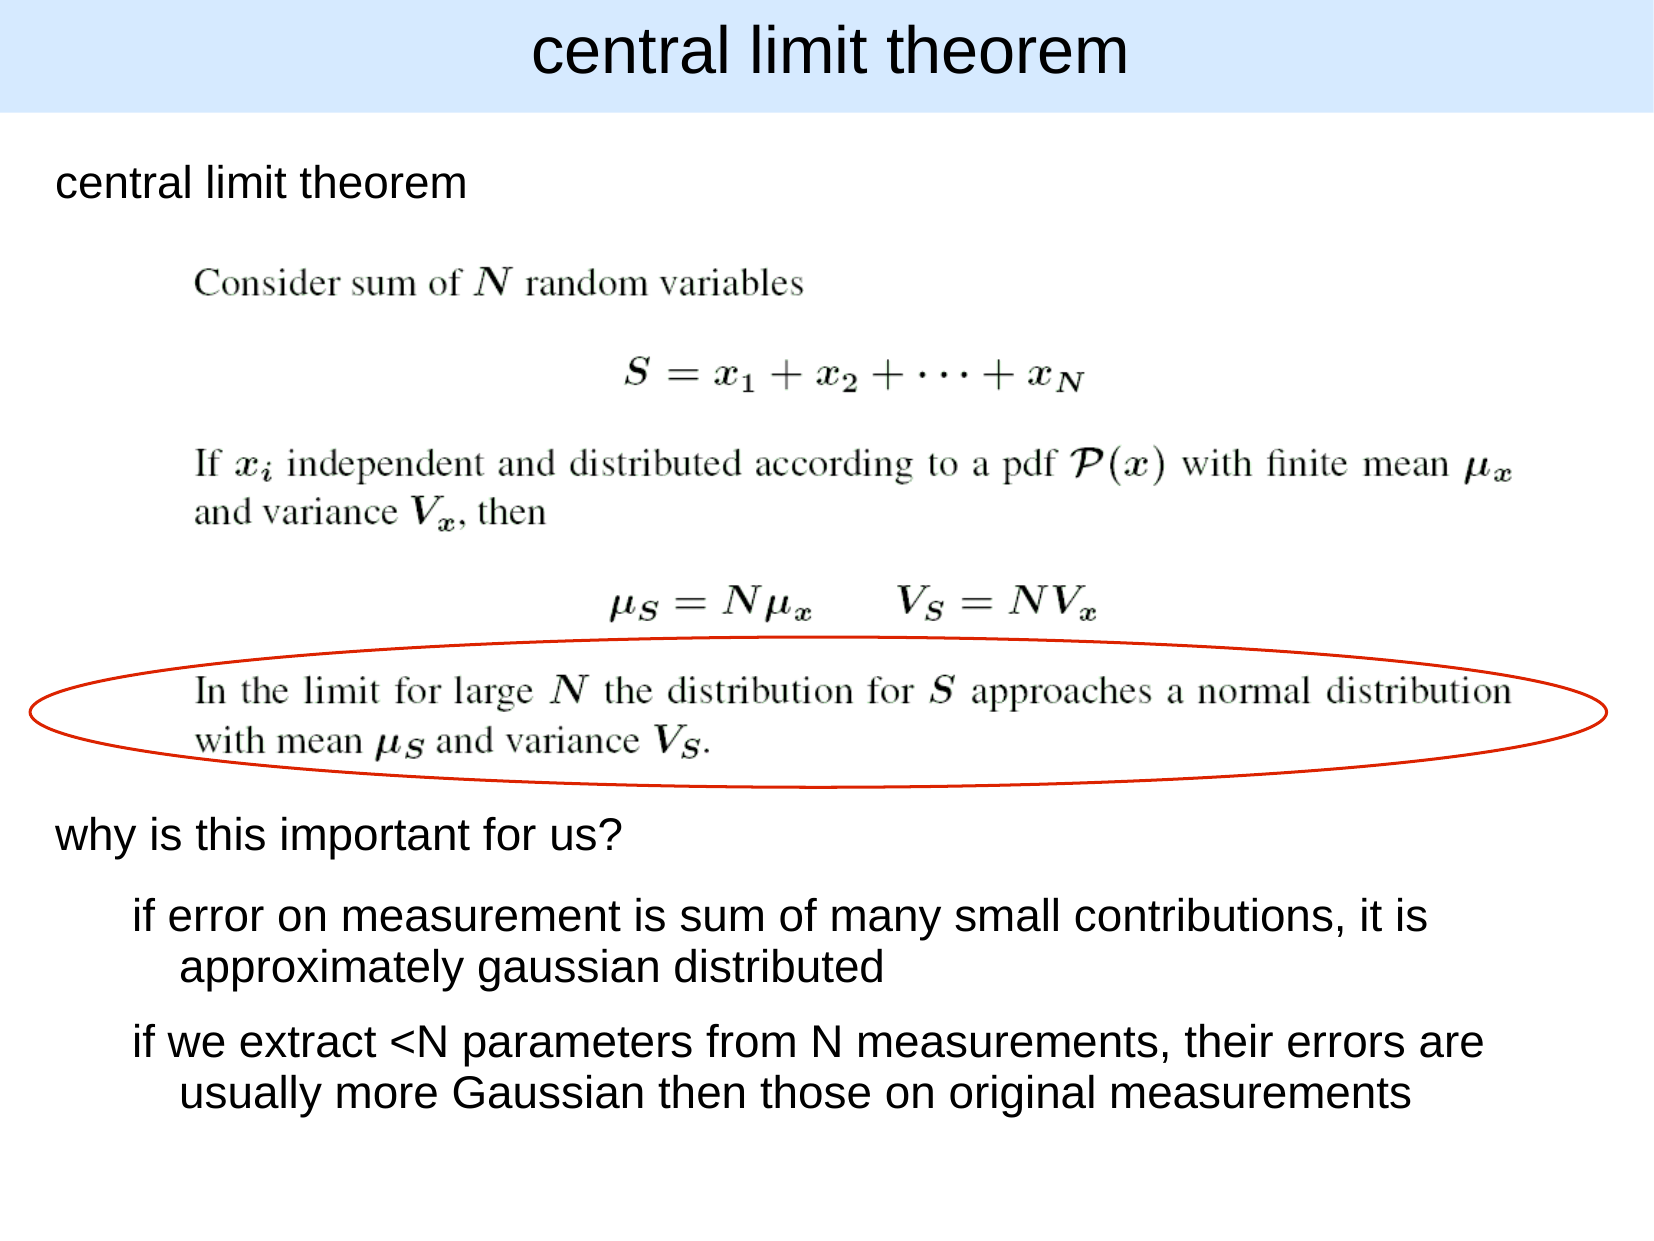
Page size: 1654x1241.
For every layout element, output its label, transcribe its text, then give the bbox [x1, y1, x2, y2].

list central limit theorem [37, 156, 1613, 226]
picture [181, 253, 1532, 678]
picture [1146, 746, 1532, 783]
picture [181, 639, 1532, 783]
list why is this important for us? if error on measurement is sum of many small contributions, it is approximately gaussian distributed if we extract <N parameters from N measurements, their errors are usually more Gaussian then those on original measurements [37, 809, 1613, 1203]
title central limit theorem [86, 0, 1576, 100]
picture [181, 758, 491, 783]
